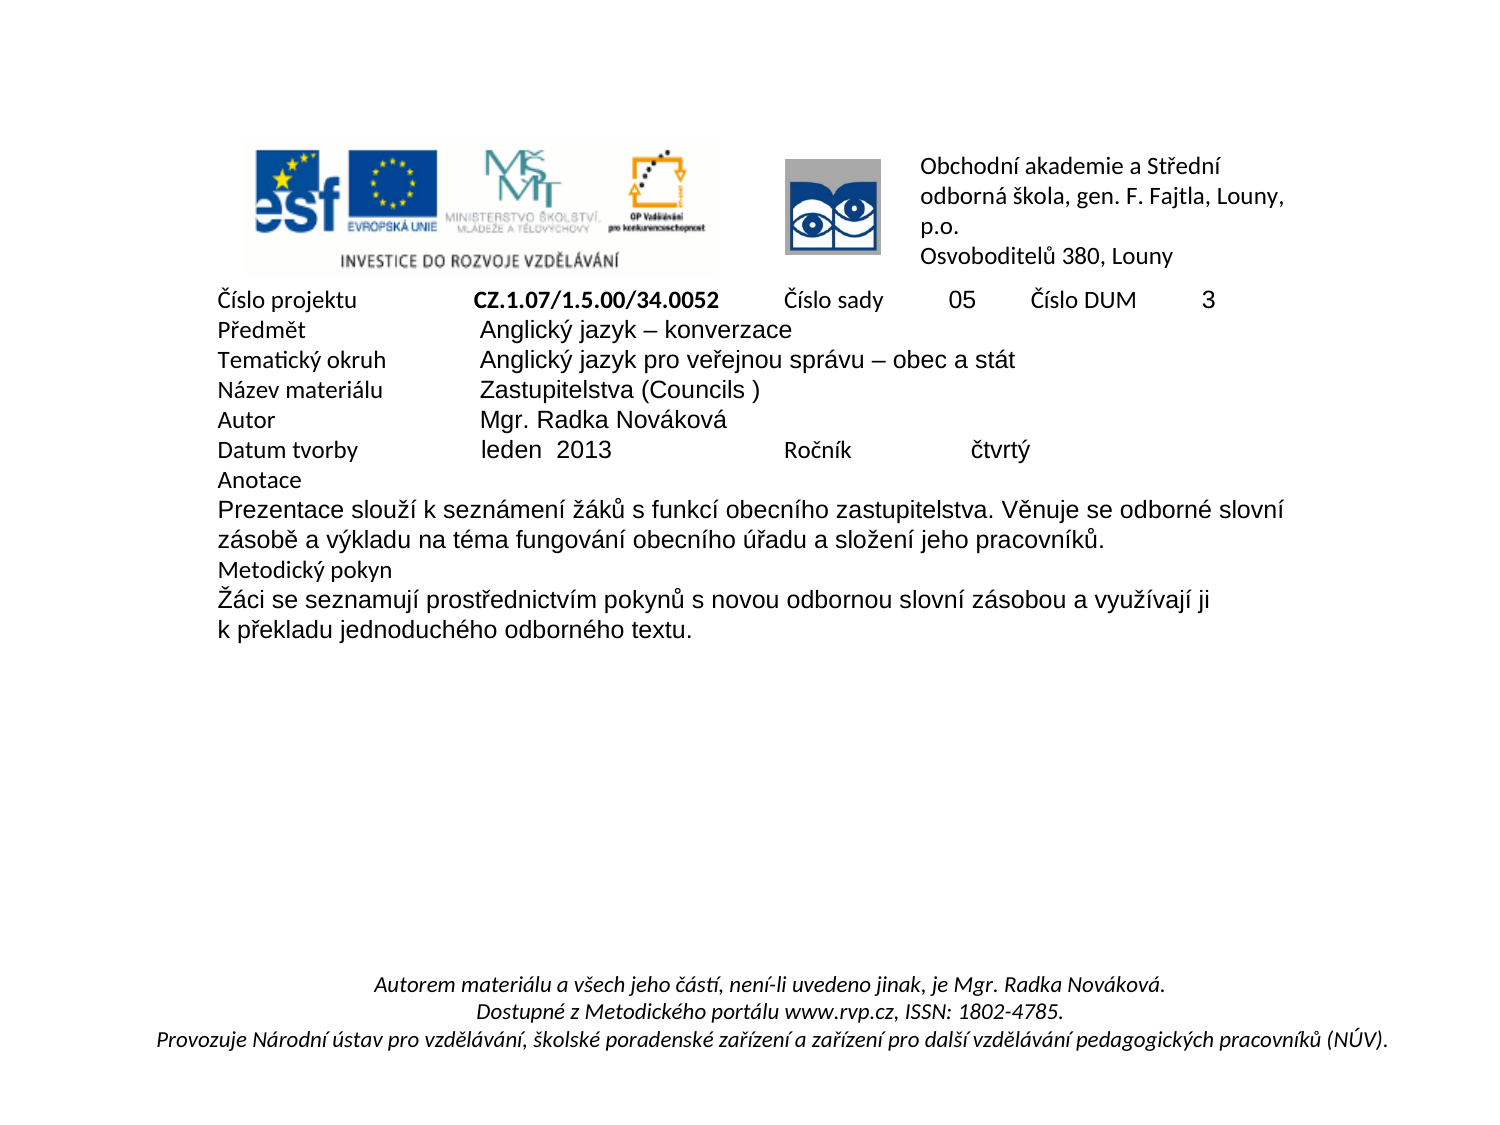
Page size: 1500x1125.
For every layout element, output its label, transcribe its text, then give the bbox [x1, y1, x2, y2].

table_cell Ročník [773, 434, 954, 464]
picture [242, 137, 719, 277]
table_cell 3 [1185, 283, 1313, 313]
table_cell Předmět [207, 313, 463, 343]
table_cell Zastupitelstva (Councils ) [463, 374, 1313, 404]
table_cell Anglický jazyk – konverzace [463, 313, 1313, 343]
table_cell Mgr. Radka Nováková [463, 404, 1313, 434]
table_cell CZ.1.07/1.5.00/34.0052 [463, 283, 773, 313]
table_cell Anotace Prezentace slouží k seznámení žáků s funkcí obecního zastupitelstva. Věnuje se odborné slovní zásobě a výkladu na téma fungování obecního úřadu a složení jeho pracovníků. [207, 464, 1313, 554]
table_cell Metodický pokyn Žáci se seznamují prostřednictvím pokynů s novou odbornou slovní zásobou a využívají ji k překladu jednoduchého odborného textu. [207, 554, 1313, 703]
table_cell leden 2013 [463, 434, 773, 464]
table_cell Název materiálu [207, 374, 463, 404]
table_header [207, 136, 773, 283]
table_cell Anglický jazyk pro veřejnou správu – obec a stát [463, 343, 1313, 374]
table_cell 05 [932, 283, 1020, 313]
table_cell Tematický okruh [207, 343, 463, 374]
table_cell Datum tvorby [207, 434, 463, 464]
picture [785, 159, 881, 255]
table_cell Číslo projektu [207, 283, 463, 313]
table_header Obchodní akademie a Střední odborná škola, gen. F. Fajtla, Louny, p.o. Osvoboditelů 380, Louny [909, 136, 1313, 283]
text_box Autorem materiálu a všech jeho částí, není-li uvedeno jinak, je Mgr. Radka Nováková. Dostupné z Metodického portálu www.rvp.cz, ISSN: 1802-4785. Provozuje Národní ústav pro vzdělávání, školské poradenské zařízení a zařízení pro další vzdělávání pedagogických pracovníků (NÚV). [135, 961, 1412, 1060]
table_cell Autor [207, 404, 463, 434]
table_cell Číslo DUM [1020, 283, 1185, 313]
table_cell Číslo sady [773, 283, 932, 313]
table_cell čtvrtý [954, 434, 1313, 464]
table_header [773, 136, 909, 283]
